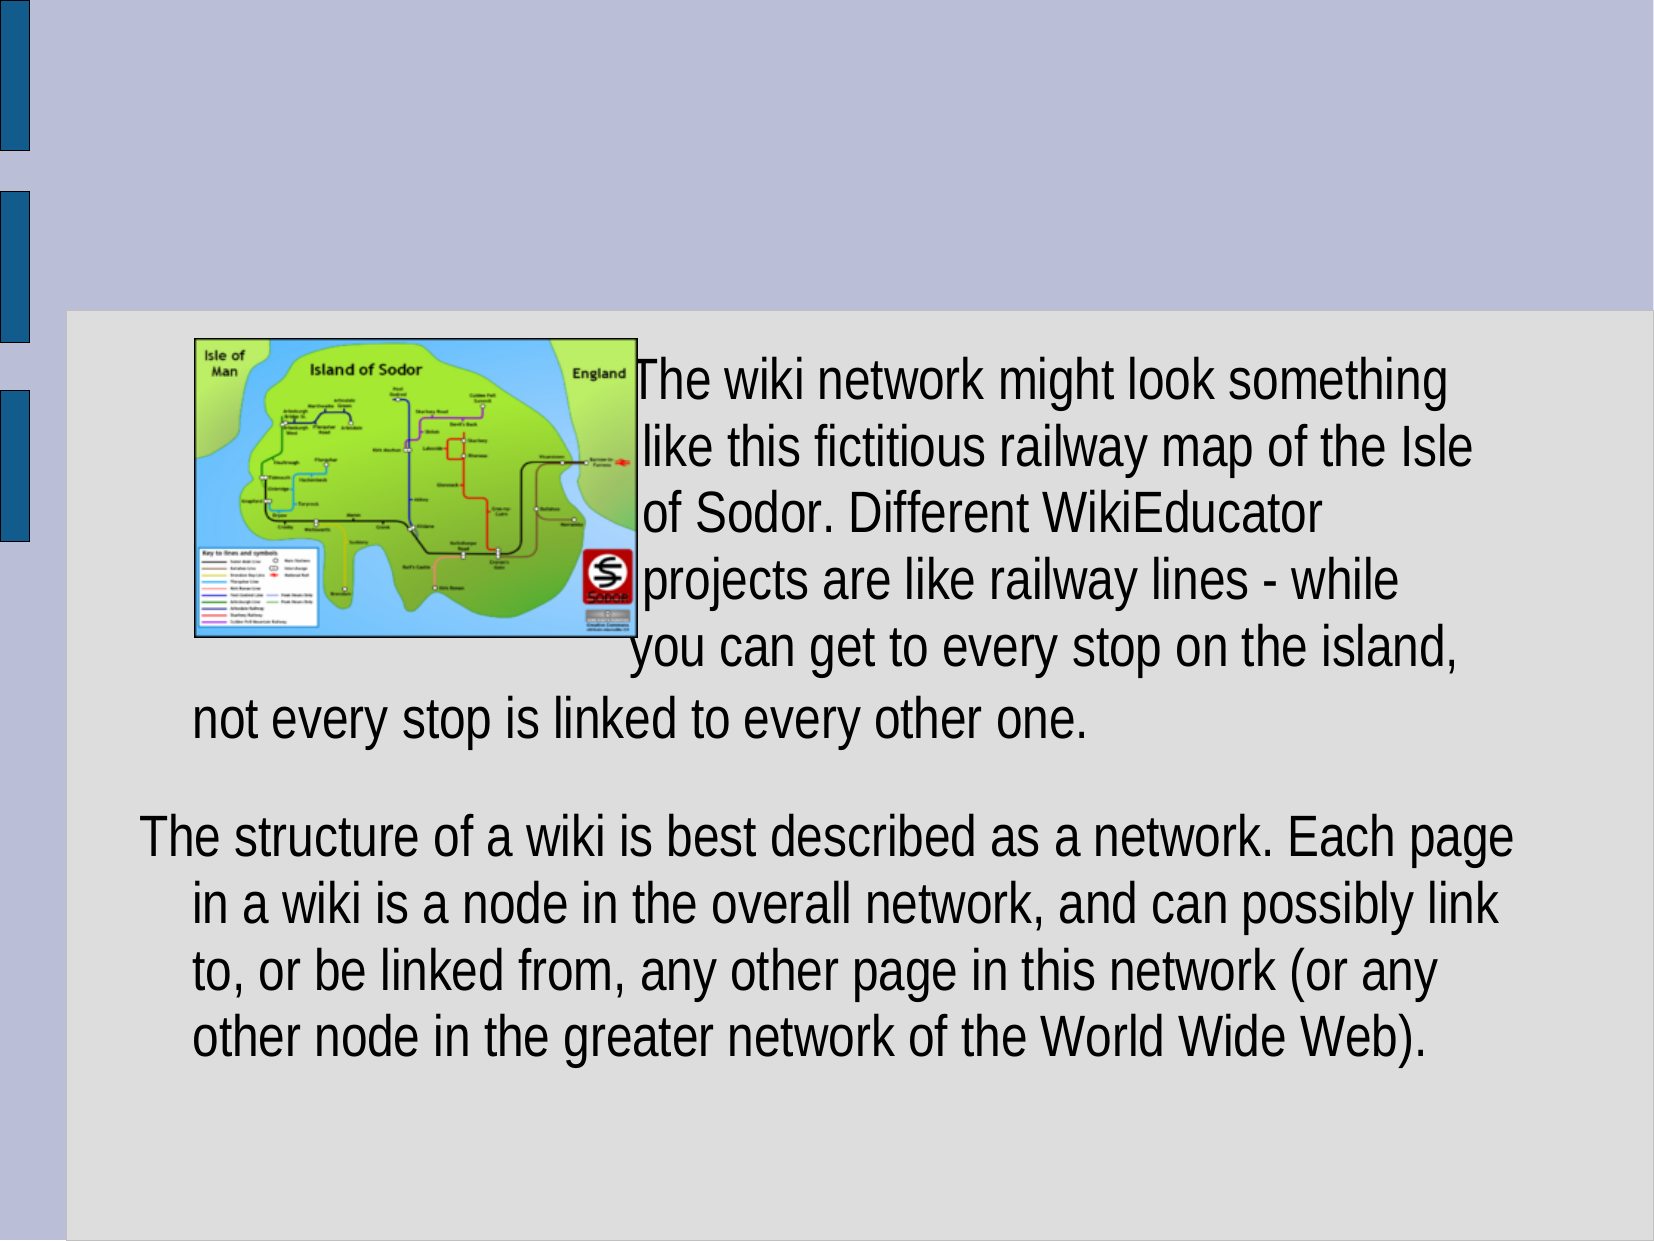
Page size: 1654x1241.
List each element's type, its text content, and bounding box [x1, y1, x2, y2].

list The wiki network might look something like this fictitious railway map of the Isle of Sodor. Different WikiEducator projects are like railway lines - while you can get to every stop on the island, not every stop is linked to every other one. The structure of a wiki is best described as a network. Each page in a wiki is a node in the overall network, and can possibly link to, or be linked from, any other page in this network (or any other node in the greater network of the World Wide Web). [121, 344, 1534, 1231]
picture [194, 338, 638, 638]
